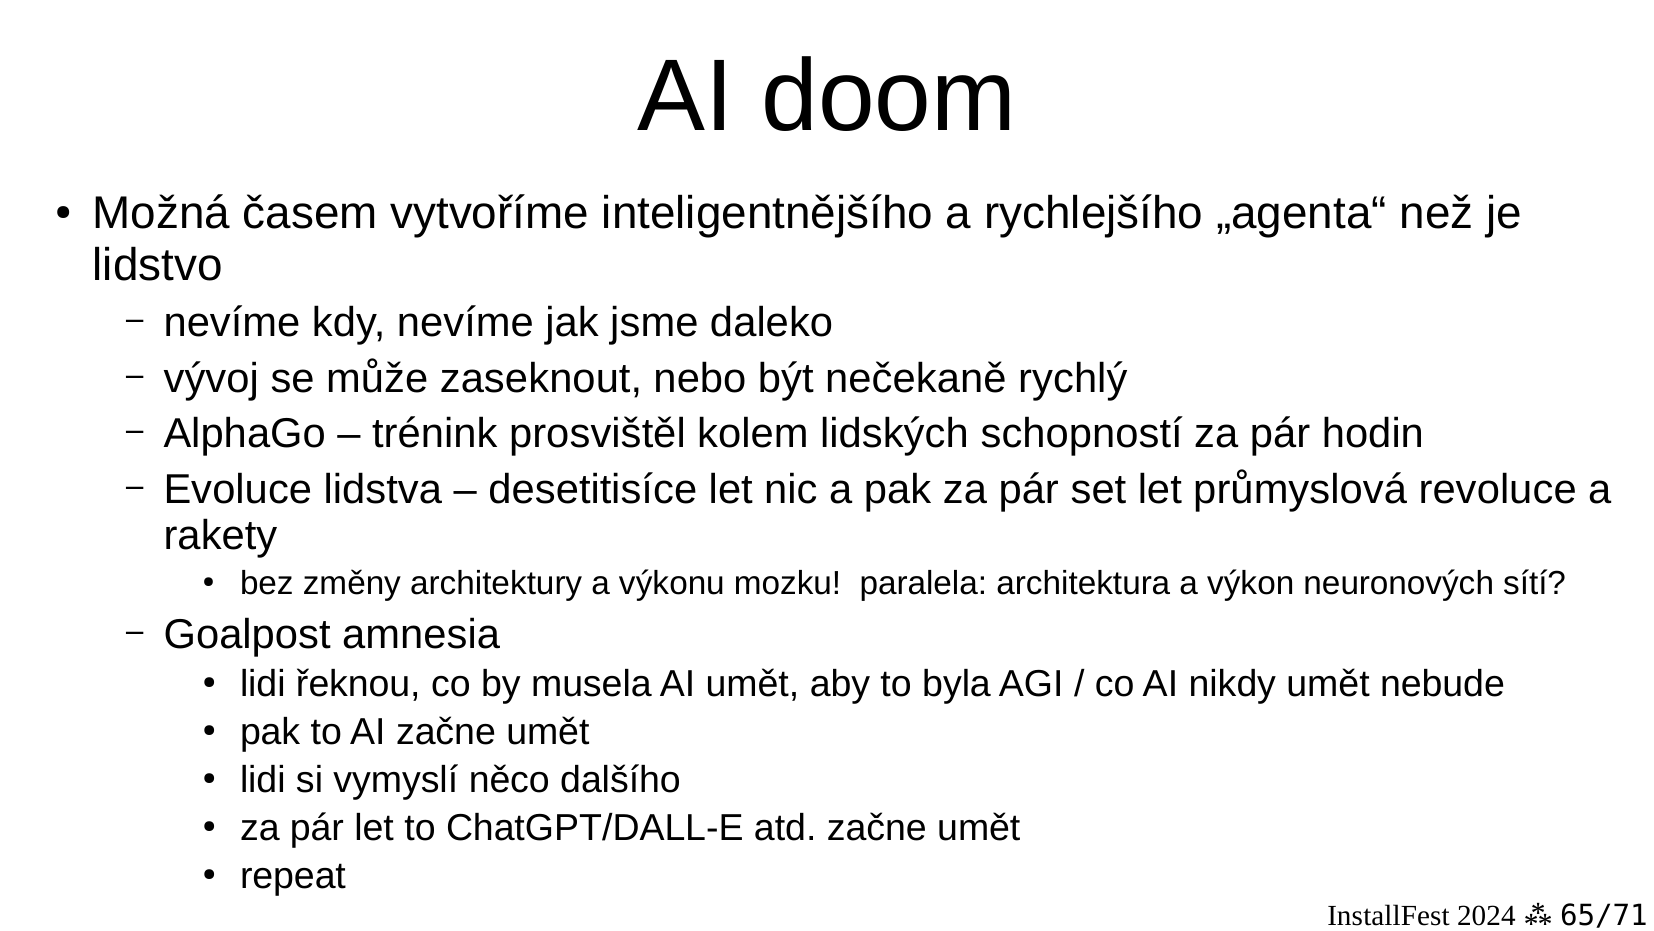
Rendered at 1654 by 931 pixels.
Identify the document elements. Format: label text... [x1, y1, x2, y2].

title AI doom [82, 38, 1571, 153]
list Možná časem vytvoříme inteligentnějšího a rychlejšího „agenta“ než je lidstvo nevíme kdy, nevíme jak jsme daleko vývoj se může zaseknout, nebo být nečekaně rychlý AlphaGo – trénink prosvištěl kolem lidských schopností za pár hodin Evoluce lidstva – desetitisíce let nic a pak za pár set let průmyslová revoluce a rakety bez změny architektury a výkonu mozku! paralela: architektura a výkon neuronových sítí? Goalpost amnesia lidi řeknou, co by musela AI umět, aby to byla AGI / co AI nikdy umět nebude pak to AI začne umět lidi si vymyslí něco dalšího za pár let to ChatGPT/DALL-E atd. začne umět repeat [37, 187, 1613, 901]
